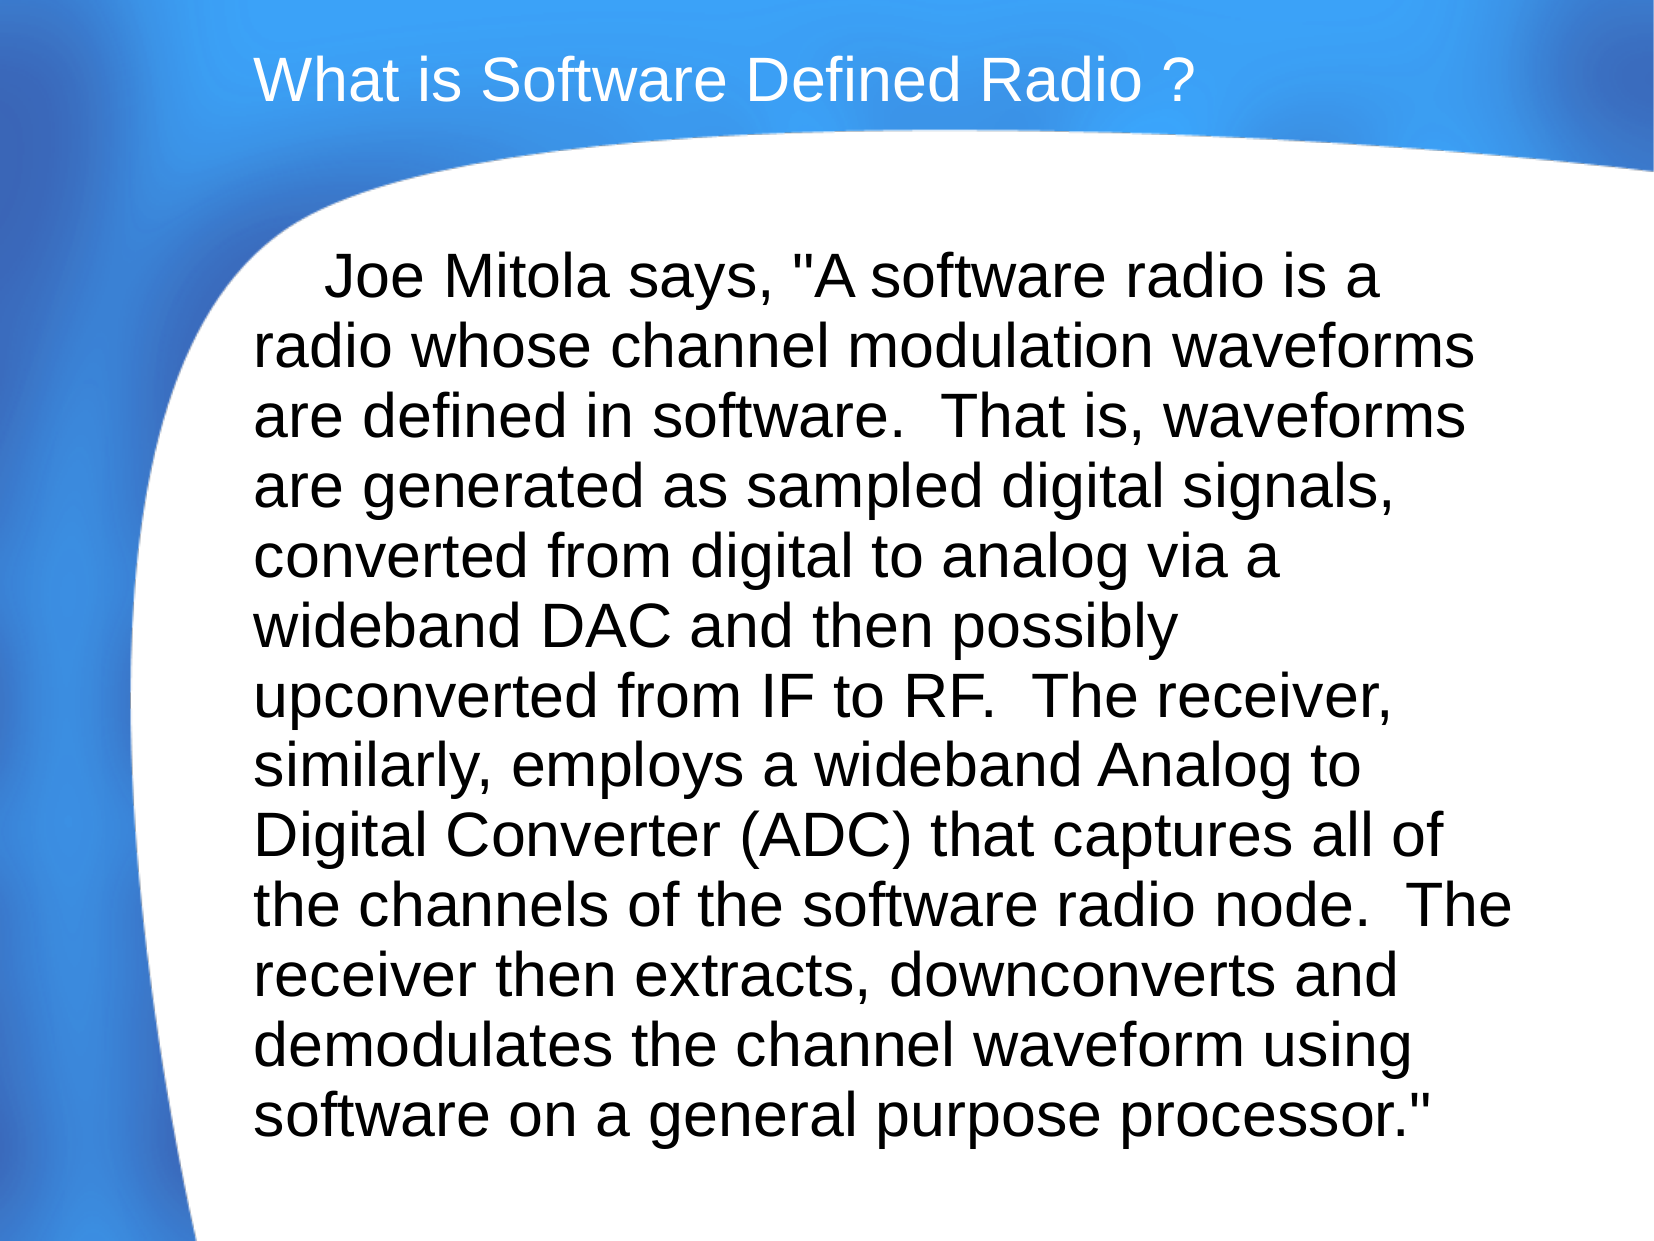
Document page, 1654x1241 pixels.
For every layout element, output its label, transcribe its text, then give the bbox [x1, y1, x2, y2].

list What is Software Defined Radio ? Joe Mitola says, "A software radio is a radio whose channel modulation waveforms are defined in software. That is, waveforms are generated as sampled digital signals, converted from digital to analog via a wideband DAC and then possibly upconverted from IF to RF. The receiver, similarly, employs a wideband Analog to Digital Converter (ADC) that captures all of the channels of the software radio node. The receiver then extracts, downconverts and demodulates the channel waveform using software on a general purpose processor." [254, 45, 1537, 1171]
picture [0, 0, 1654, 1241]
